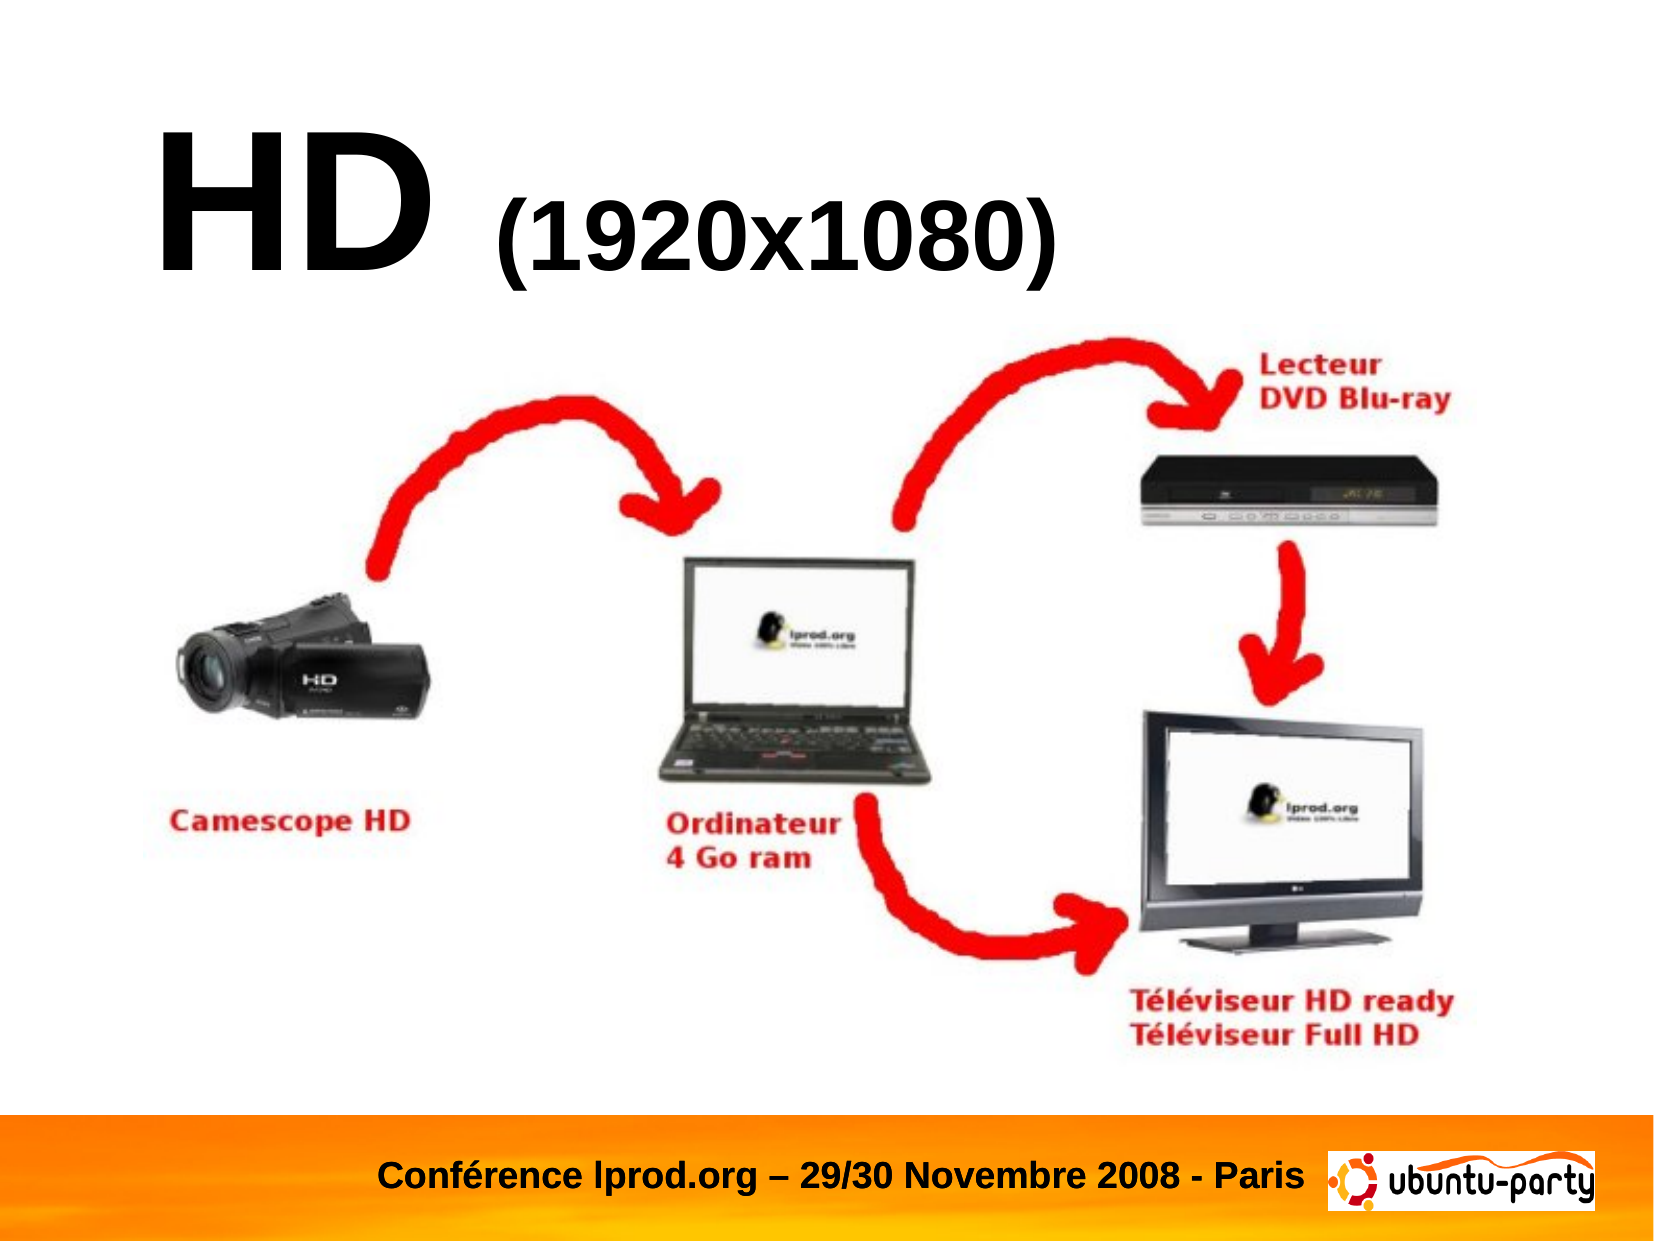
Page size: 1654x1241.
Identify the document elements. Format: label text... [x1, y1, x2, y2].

text_box Conférence lprod.org – 29/30 Novembre 2008 - Paris [295, 1147, 1388, 1211]
picture [0, 1115, 1654, 1241]
text_box HD (1920x1080) [59, 82, 1152, 355]
picture [143, 324, 1477, 1071]
